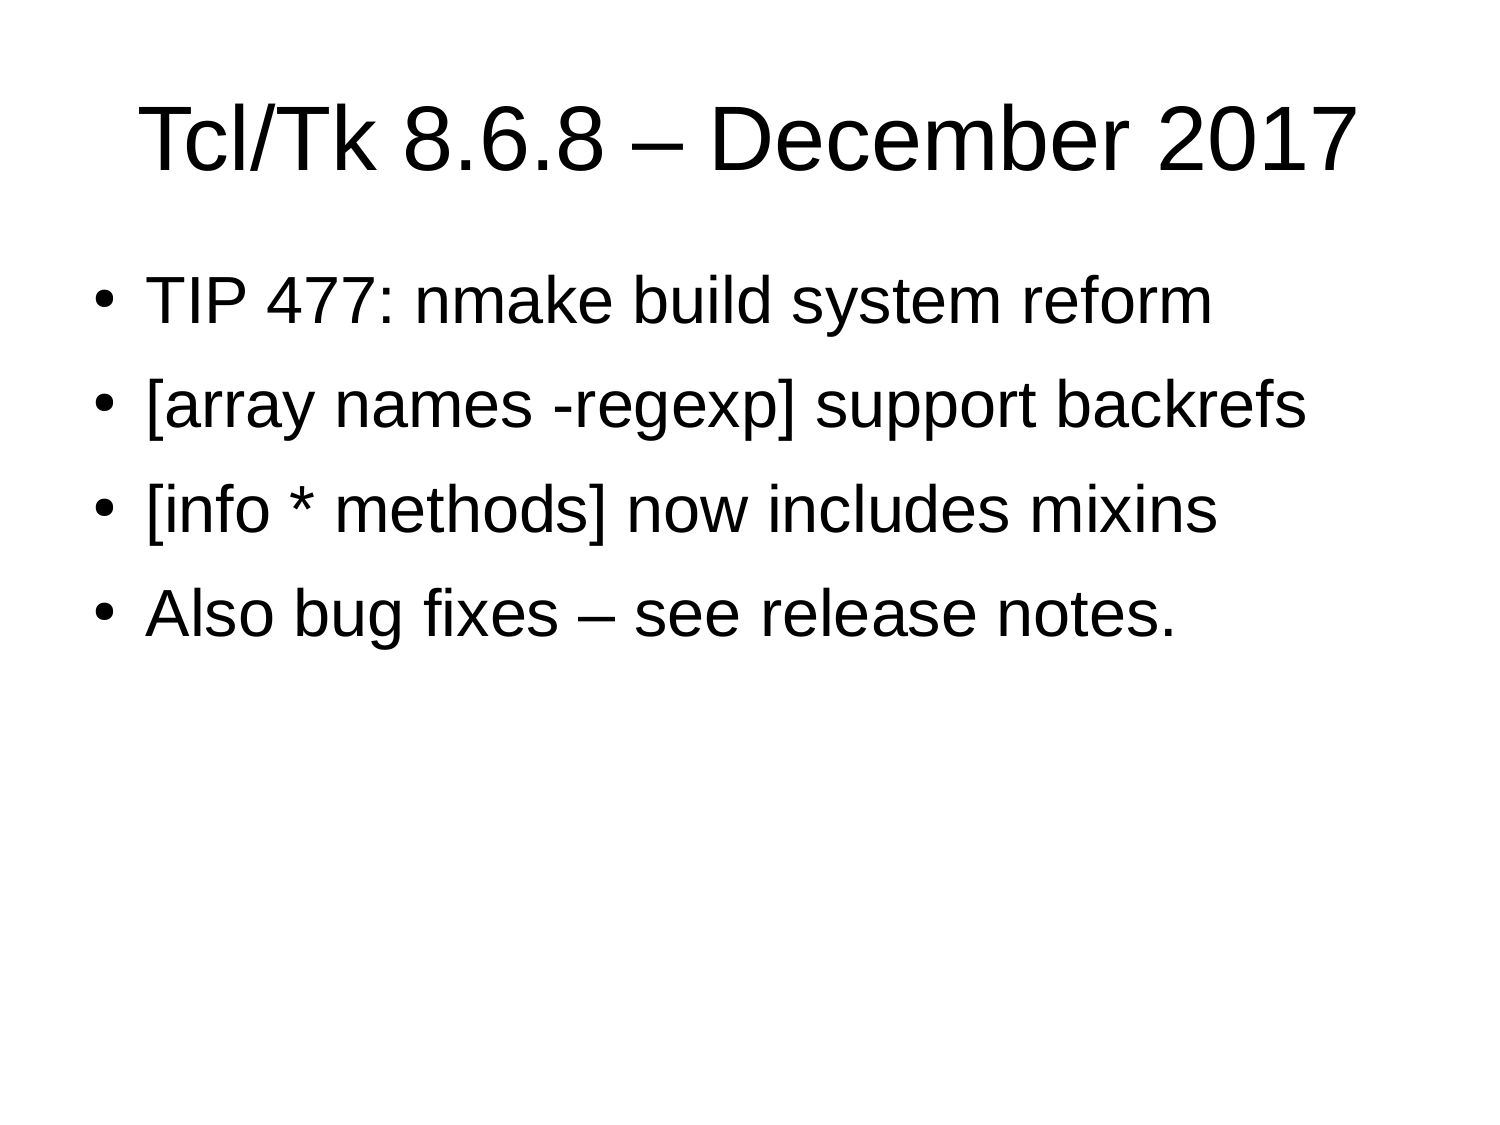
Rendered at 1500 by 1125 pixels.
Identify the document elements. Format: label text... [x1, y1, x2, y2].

title Tcl/Tk 8.6.8 – December 2017 [75, 44, 1425, 233]
list TIP 477: nmake build system reform [array names -regexp] support backrefs [info * methods] now includes mixins Also bug fixes – see release notes. [75, 263, 1425, 916]
